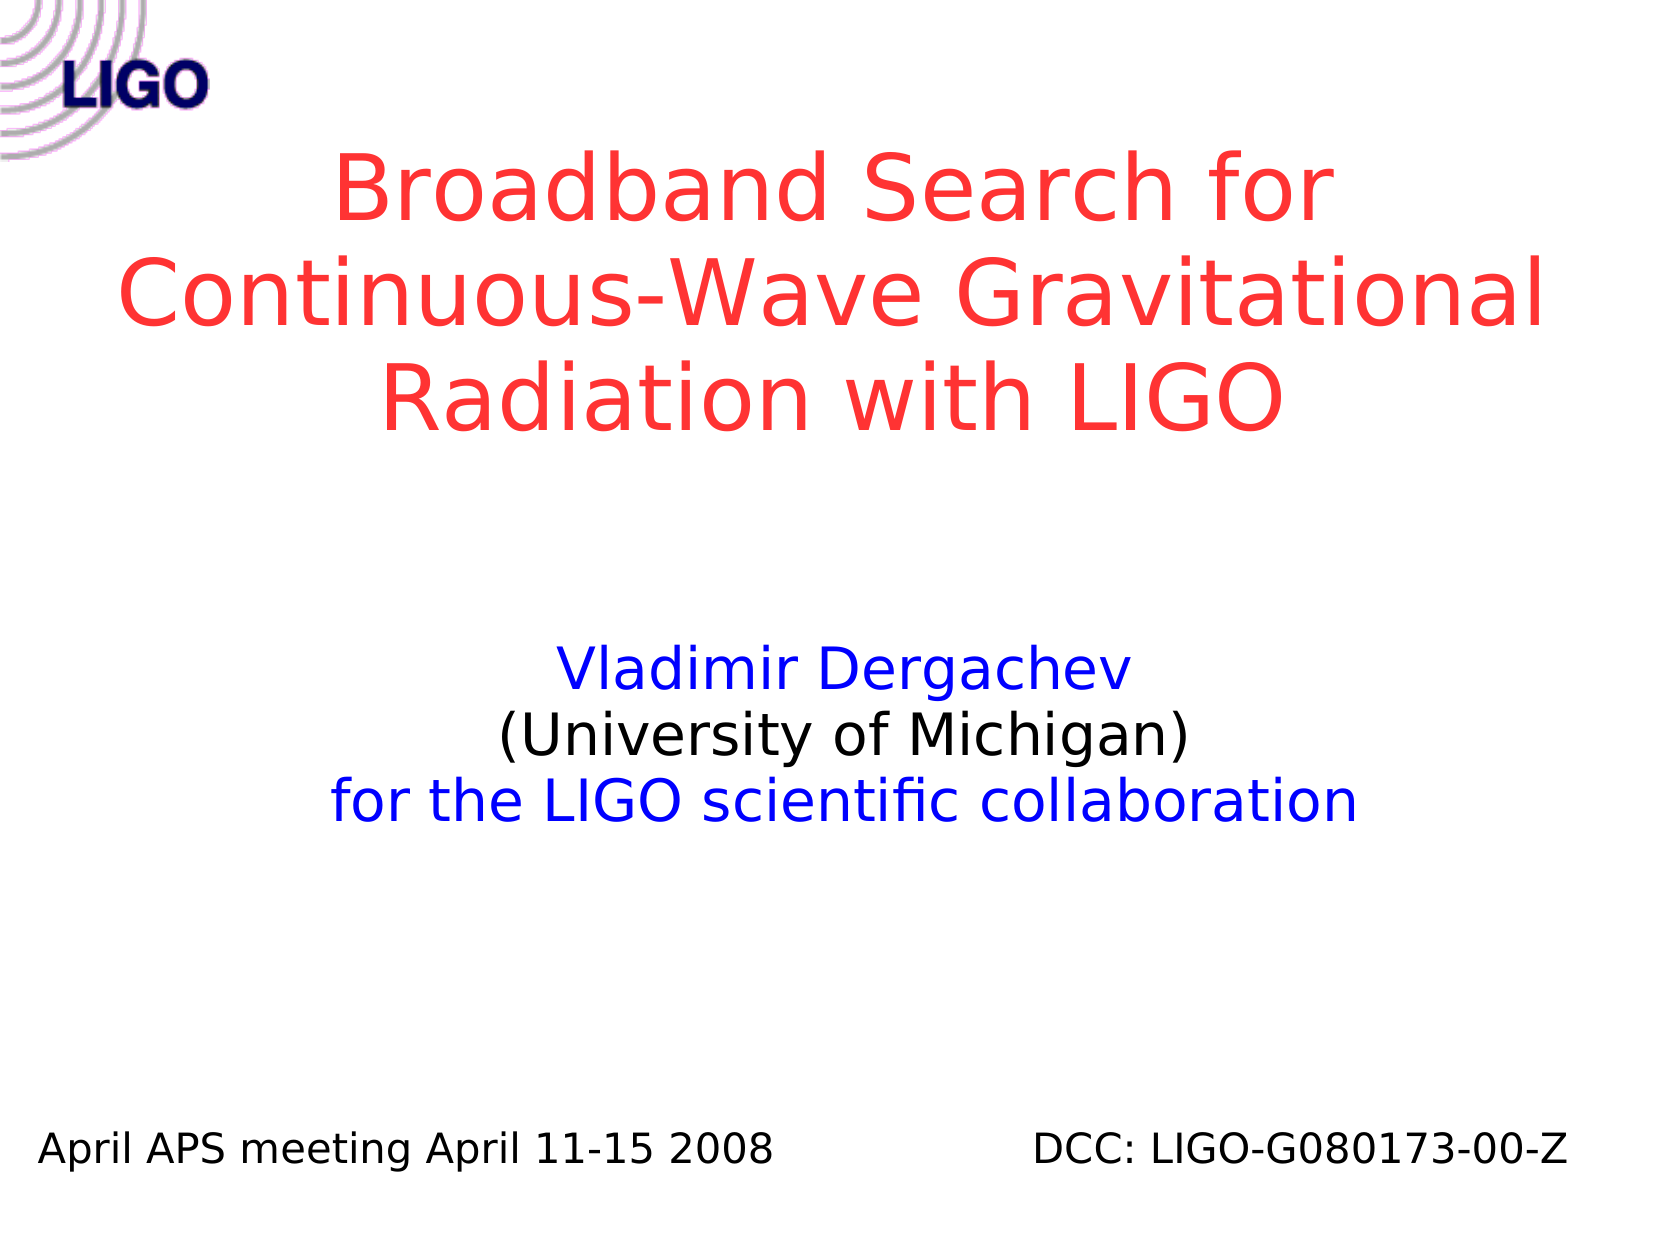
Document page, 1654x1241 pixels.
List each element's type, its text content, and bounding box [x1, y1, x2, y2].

subtitle Vladimir Dergachev (University of Michigan) for the LIGO scientific collaboration [121, 344, 1534, 1127]
text_box April APS meeting April 11-15 2008 [37, 1126, 951, 1174]
text_box DCC: LIGO-G080173-00-Z [1032, 1126, 1622, 1174]
title Broadband Search for Continuous-Wave Gravitational Radiation with LIGO [95, 133, 1572, 455]
picture [0, 0, 210, 162]
